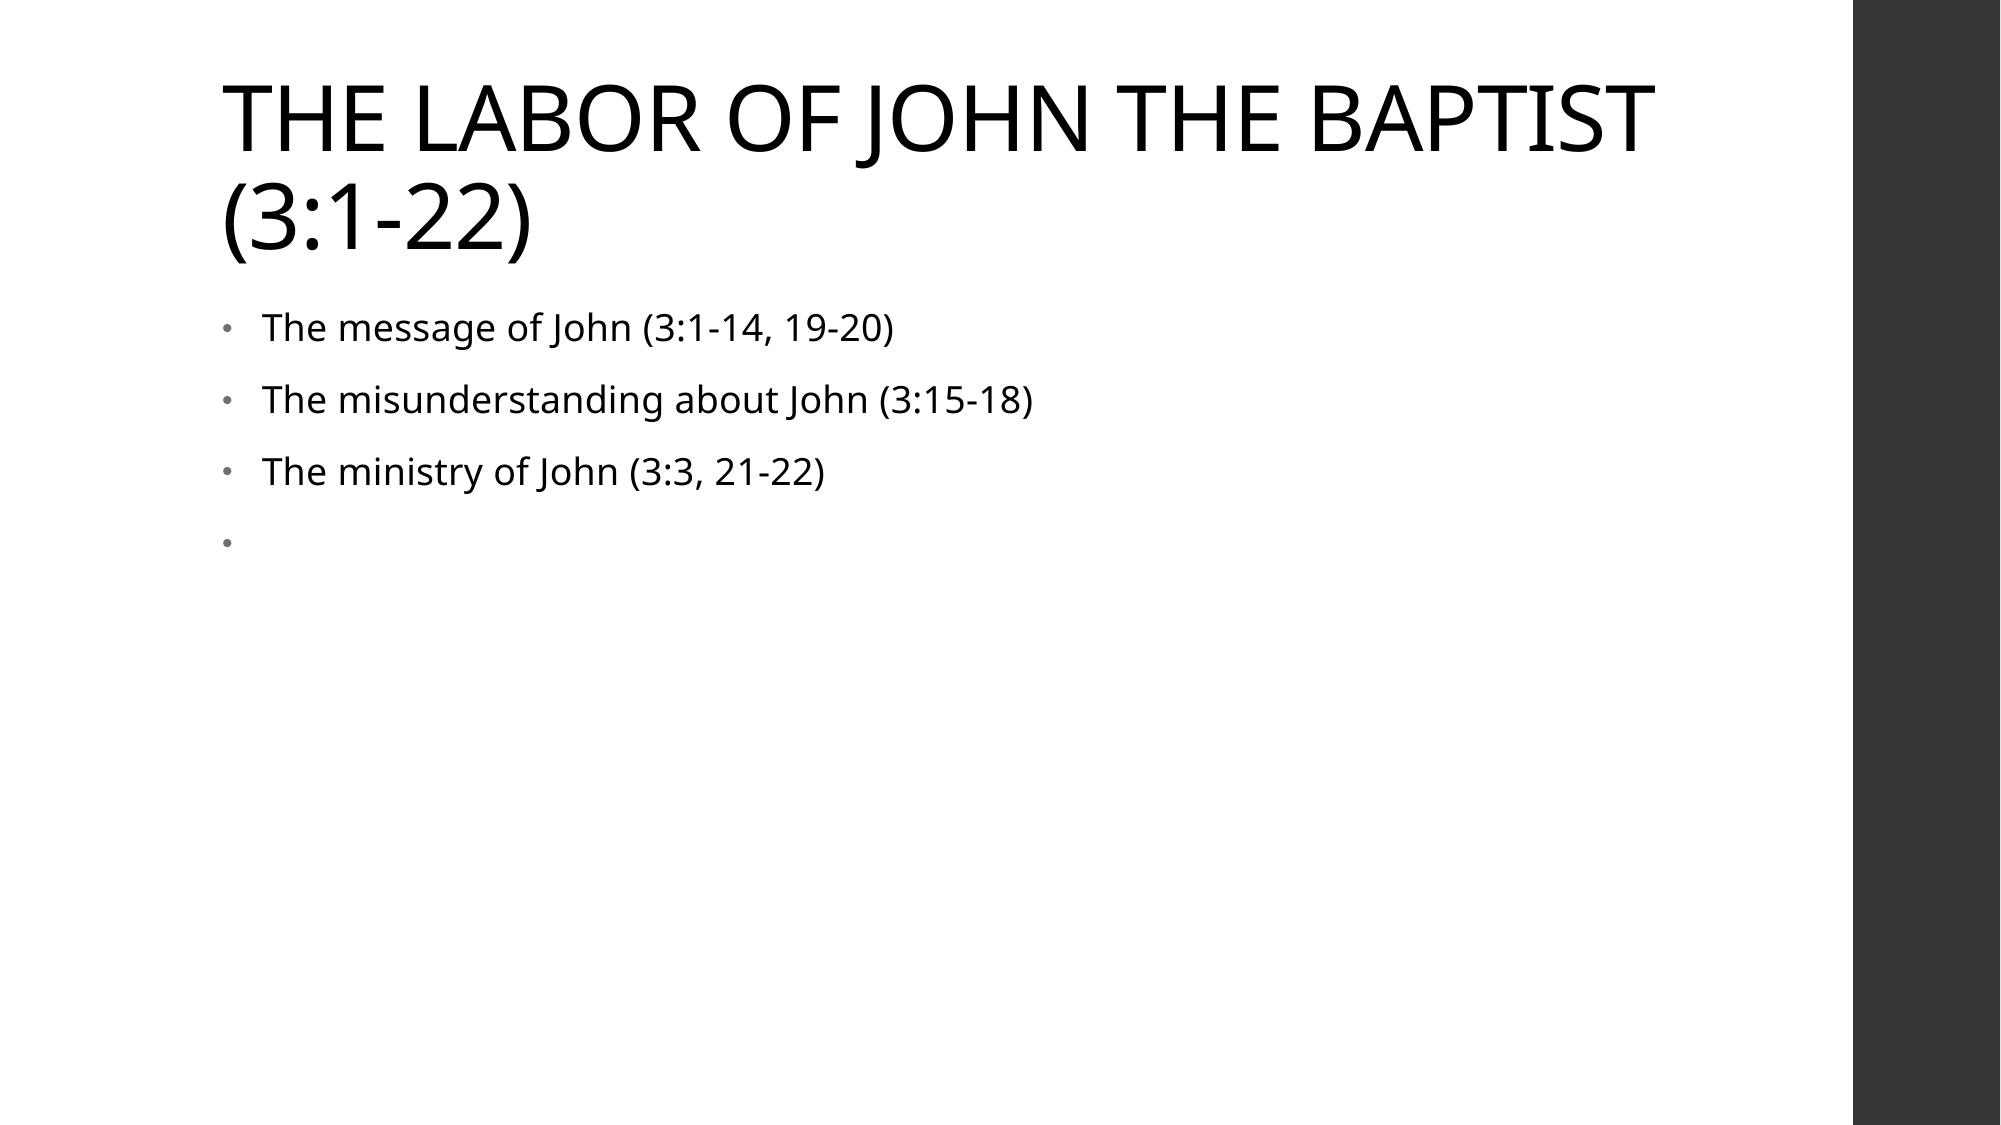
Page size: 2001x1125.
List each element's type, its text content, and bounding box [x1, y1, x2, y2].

title THE LABOR OF JOHN THE BAPTIST (3:1-22) [206, 60, 1797, 278]
list The message of John (3:1-14, 19-20) The misunderstanding about John (3:15-18) The ministry of John (3:3, 21-22) [206, 299, 1617, 1014]
